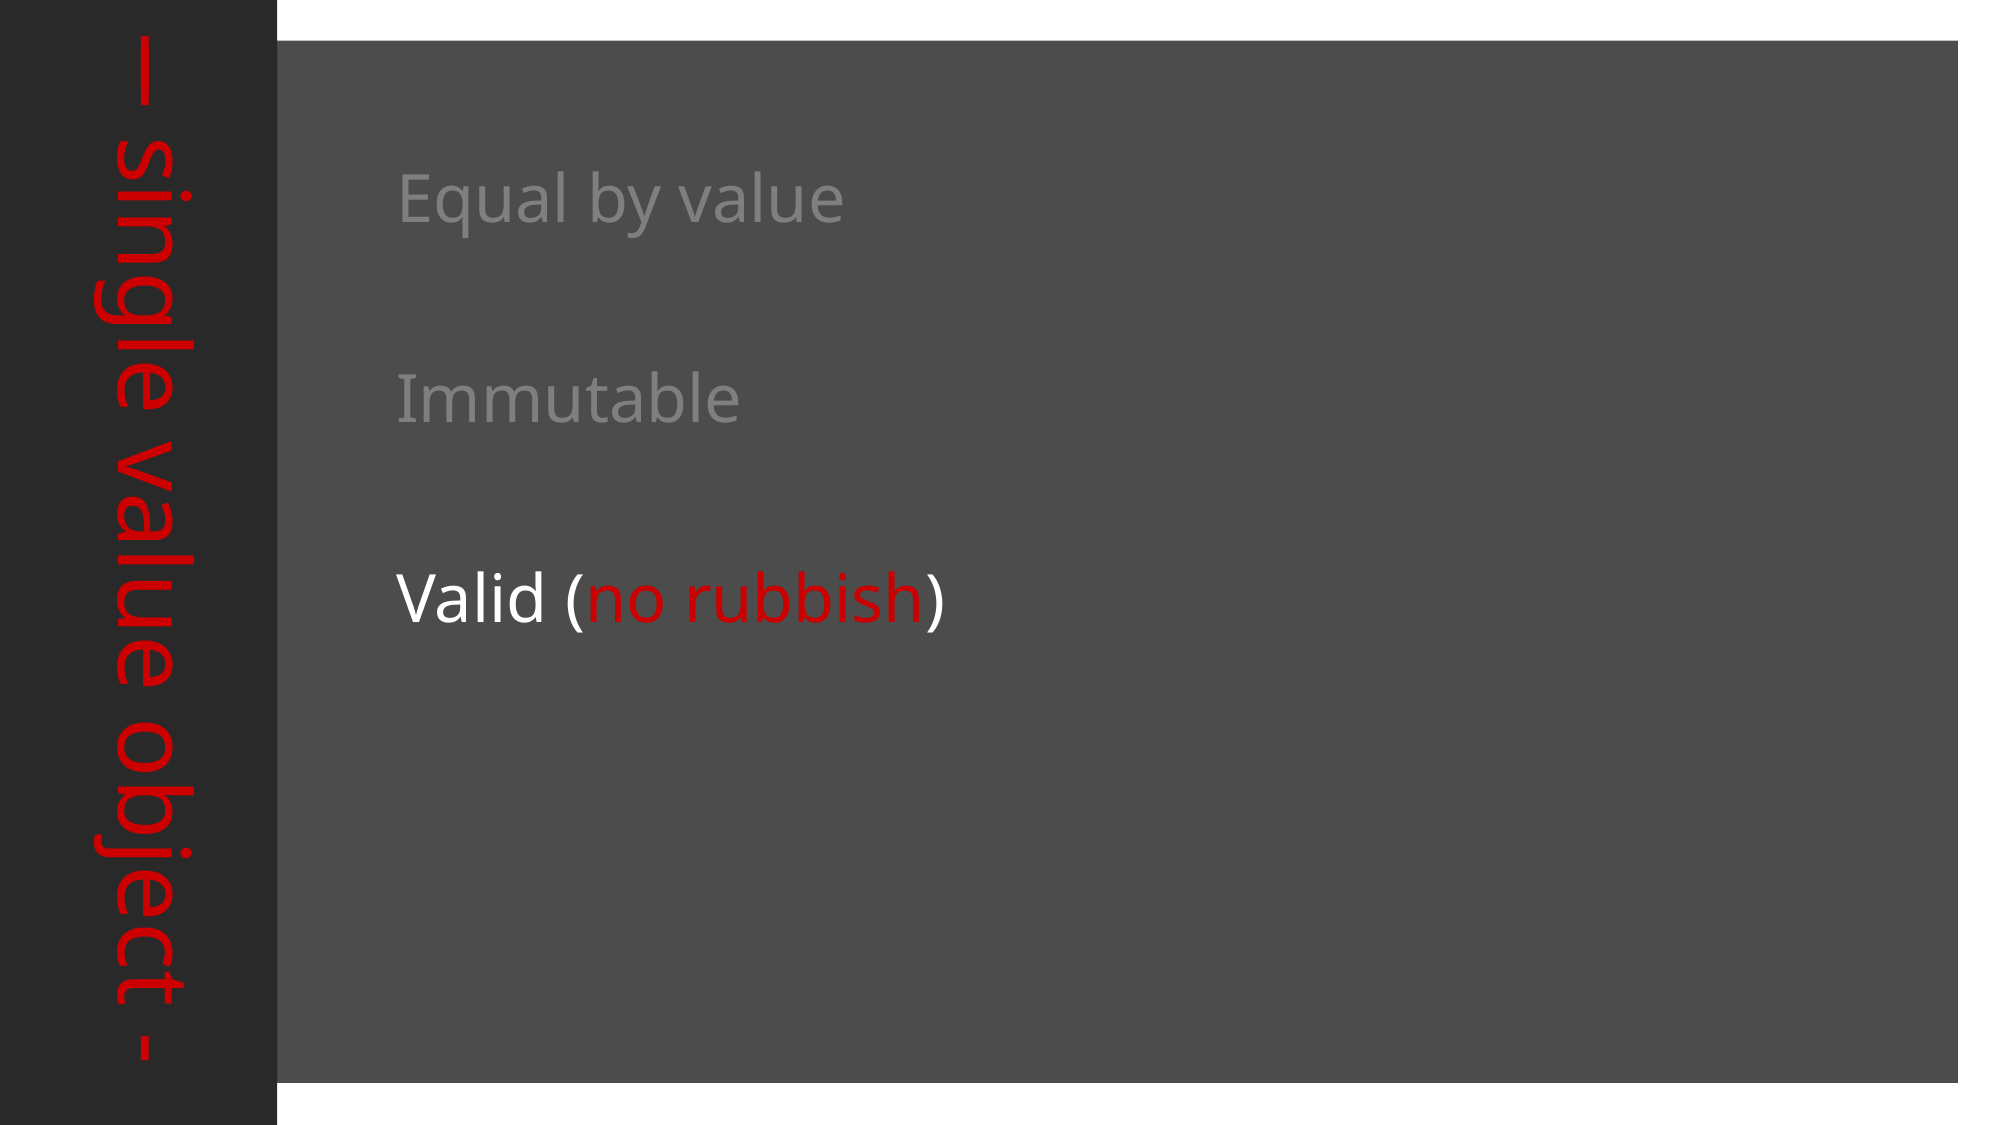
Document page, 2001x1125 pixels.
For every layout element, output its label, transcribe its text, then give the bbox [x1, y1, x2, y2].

text_box [443, 614, 458, 618]
text_box [807, 614, 822, 618]
text_box Equal by value Immutable Valid (no rubbish) [381, 28, 1660, 614]
text_box [518, 614, 533, 618]
text_box [766, 614, 781, 618]
text_box [639, 614, 654, 618]
text_box ----- single value object - [74, 17, 226, 1115]
text_box [723, 614, 738, 618]
text_box [0, 0, 1958, 1125]
